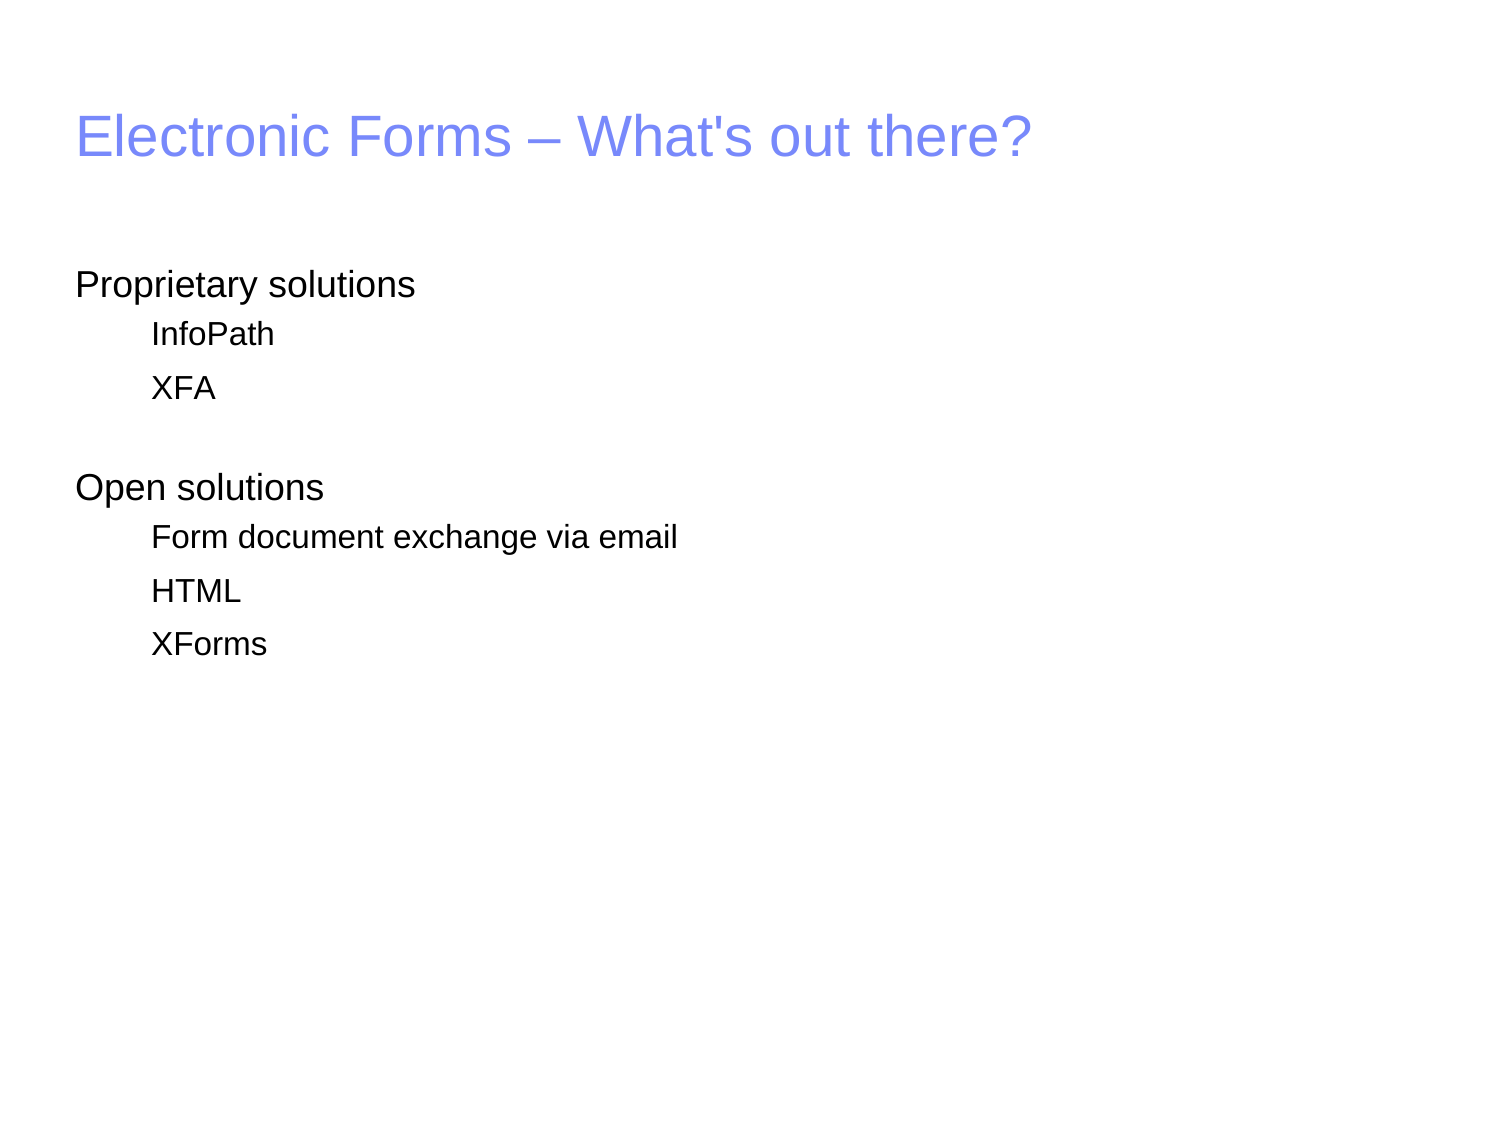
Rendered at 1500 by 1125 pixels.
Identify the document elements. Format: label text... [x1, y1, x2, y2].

title Electronic Forms – What's out there? [75, 52, 1425, 226]
list Proprietary solutions InfoPath XFA Open solutions Form document exchange via email HTML XForms [75, 263, 1425, 991]
